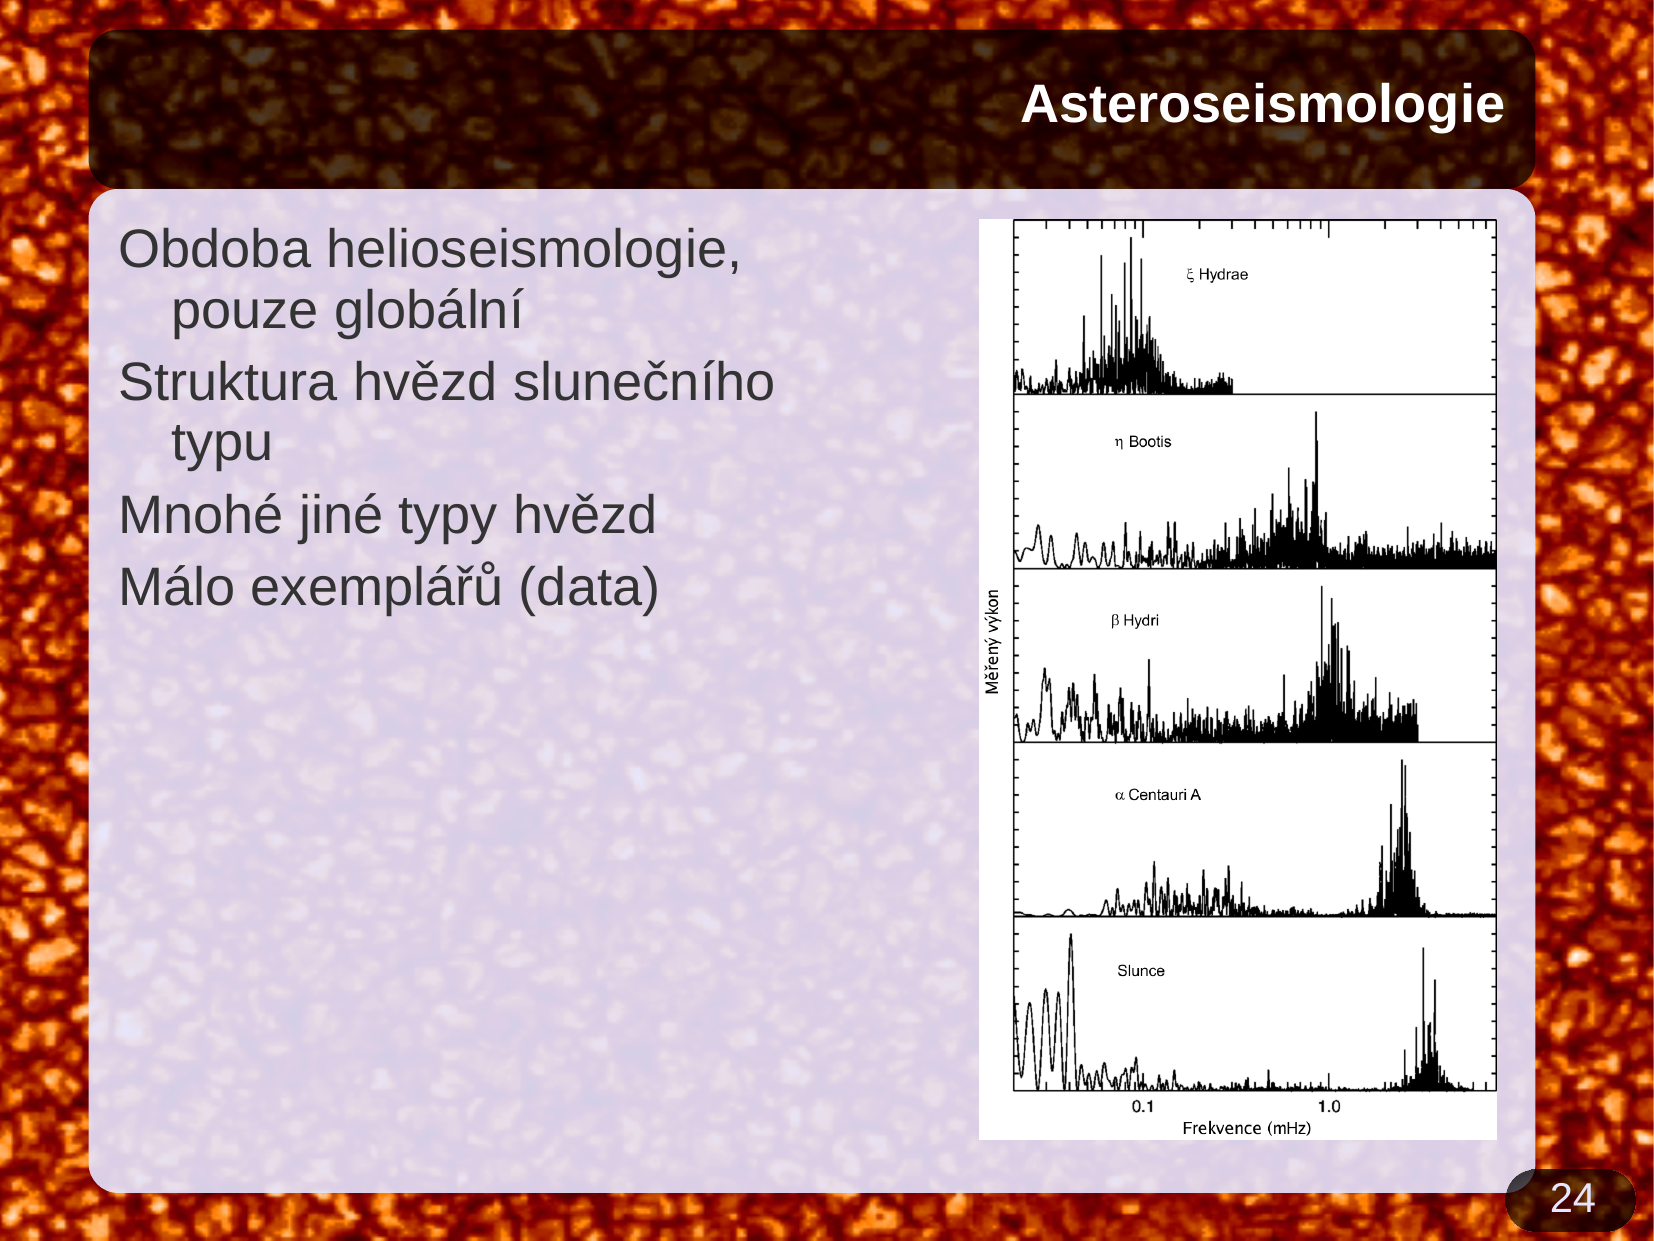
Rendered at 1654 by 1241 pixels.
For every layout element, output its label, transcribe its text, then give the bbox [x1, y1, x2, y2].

title Asteroseismologie [118, 59, 1506, 148]
list Obdoba helioseismologie, pouze globální Struktura hvězd slunečního typu Mnohé jiné typy hvězd Málo exemplářů (data) [118, 218, 781, 678]
picture [0, 0, 1654, 1241]
